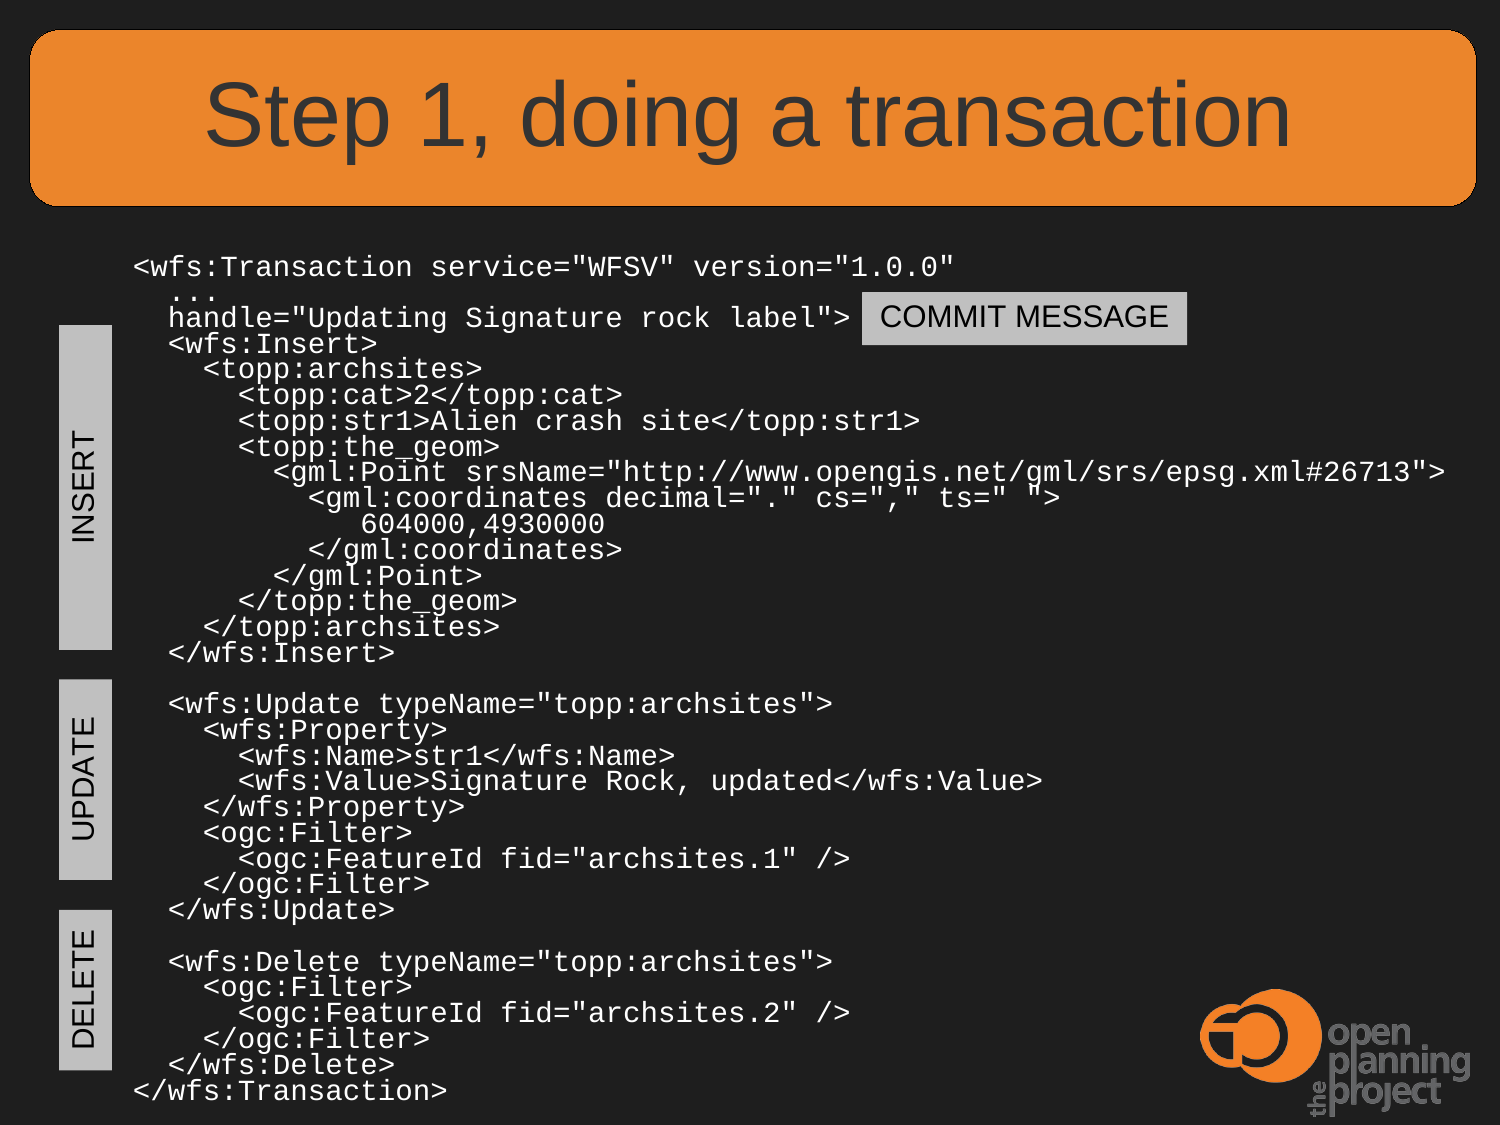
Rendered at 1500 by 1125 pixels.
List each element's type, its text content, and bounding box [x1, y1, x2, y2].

title Step 1, doing a transaction [74, 35, 1425, 207]
text_box UPDATE [59, 679, 112, 880]
picture [1200, 1109, 1470, 1117]
text_box DELETE [59, 909, 112, 1071]
text_box INSERT [59, 325, 112, 650]
text_box COMMIT MESSAGE [862, 292, 1188, 346]
text_box <wfs:Transaction service="WFSV" version="1.0.0" ... handle="Updating Signature rock label"> <wfs:Insert> <topp:archsites> <topp:cat>2</topp:cat> <topp:str1>Alien crash site</topp:str1> <topp:the_geom> <gml:Point srsName="http://www.opengis.net/gml/srs/epsg.xml#26713"> <gml:coordinates decimal="." cs="," ts=" "> 604000,4930000 </gml:coordinates> </gml:Point> </topp:the_geom> </topp:archsites> </wfs:Insert> <wfs:Update typeName="topp:archsites"> <wfs:Property> <wfs:Name>str1</wfs:Name> <wfs:Value>Signature Rock, updated</wfs:Value> </wfs:Property> <ogc:Filter> <ogc:FeatureId fid="archsites.1" /> </ogc:Filter> </wfs:Update> <wfs:Delete typeName="topp:archsites"> <ogc:Filter> <ogc:FeatureId fid="archsites.2" /> </ogc:Filter> </wfs:Delete> </wfs:Transaction> [118, 248, 1477, 1109]
